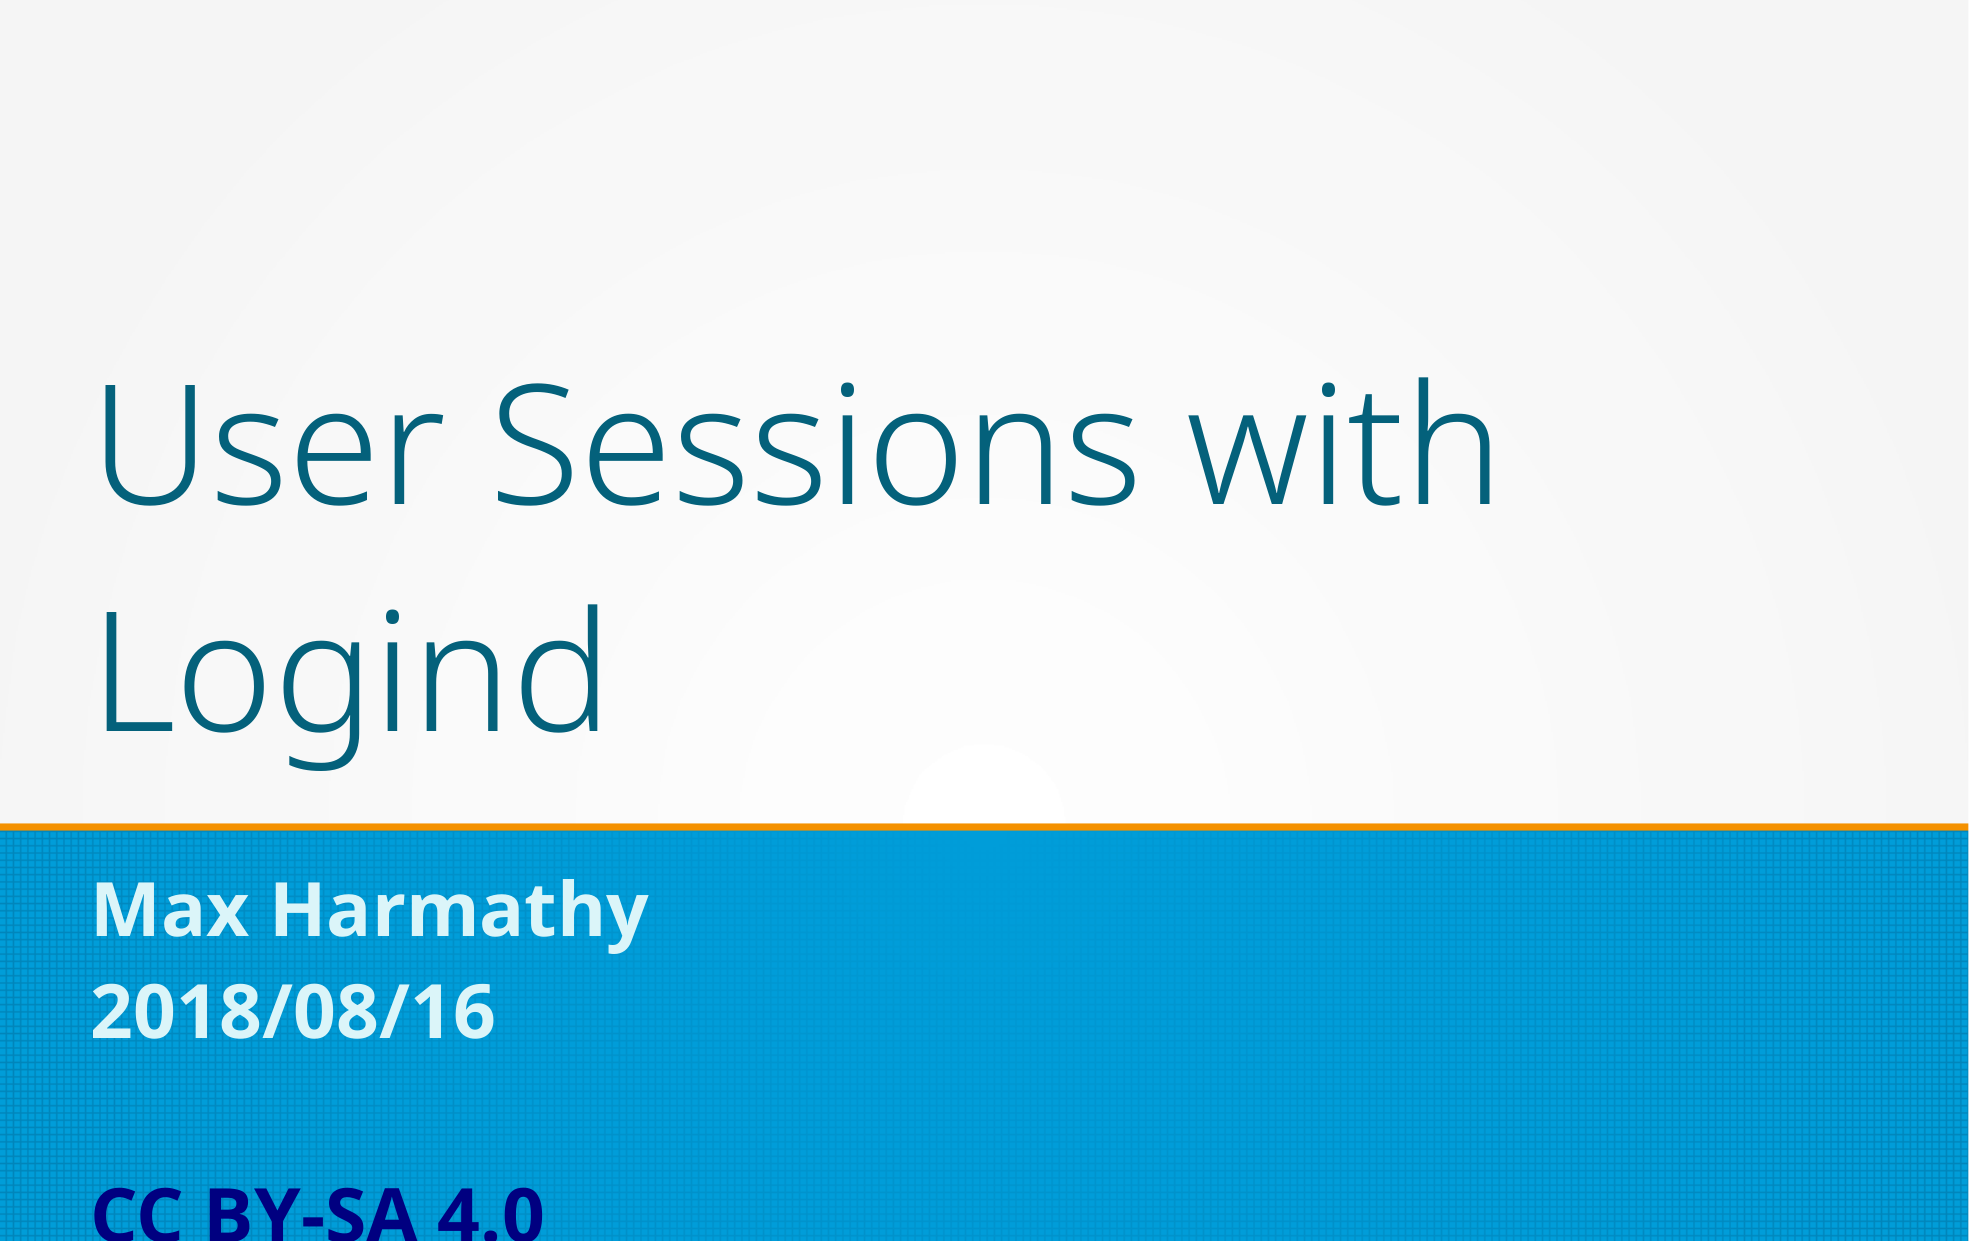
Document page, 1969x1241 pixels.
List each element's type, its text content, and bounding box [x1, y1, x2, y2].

subtitle Max Harmathy 2018/08/16 CC BY-SA 4.0 [90, 855, 1861, 1205]
picture [0, 0, 1969, 830]
title User Sessions with Logind [90, 49, 1862, 781]
